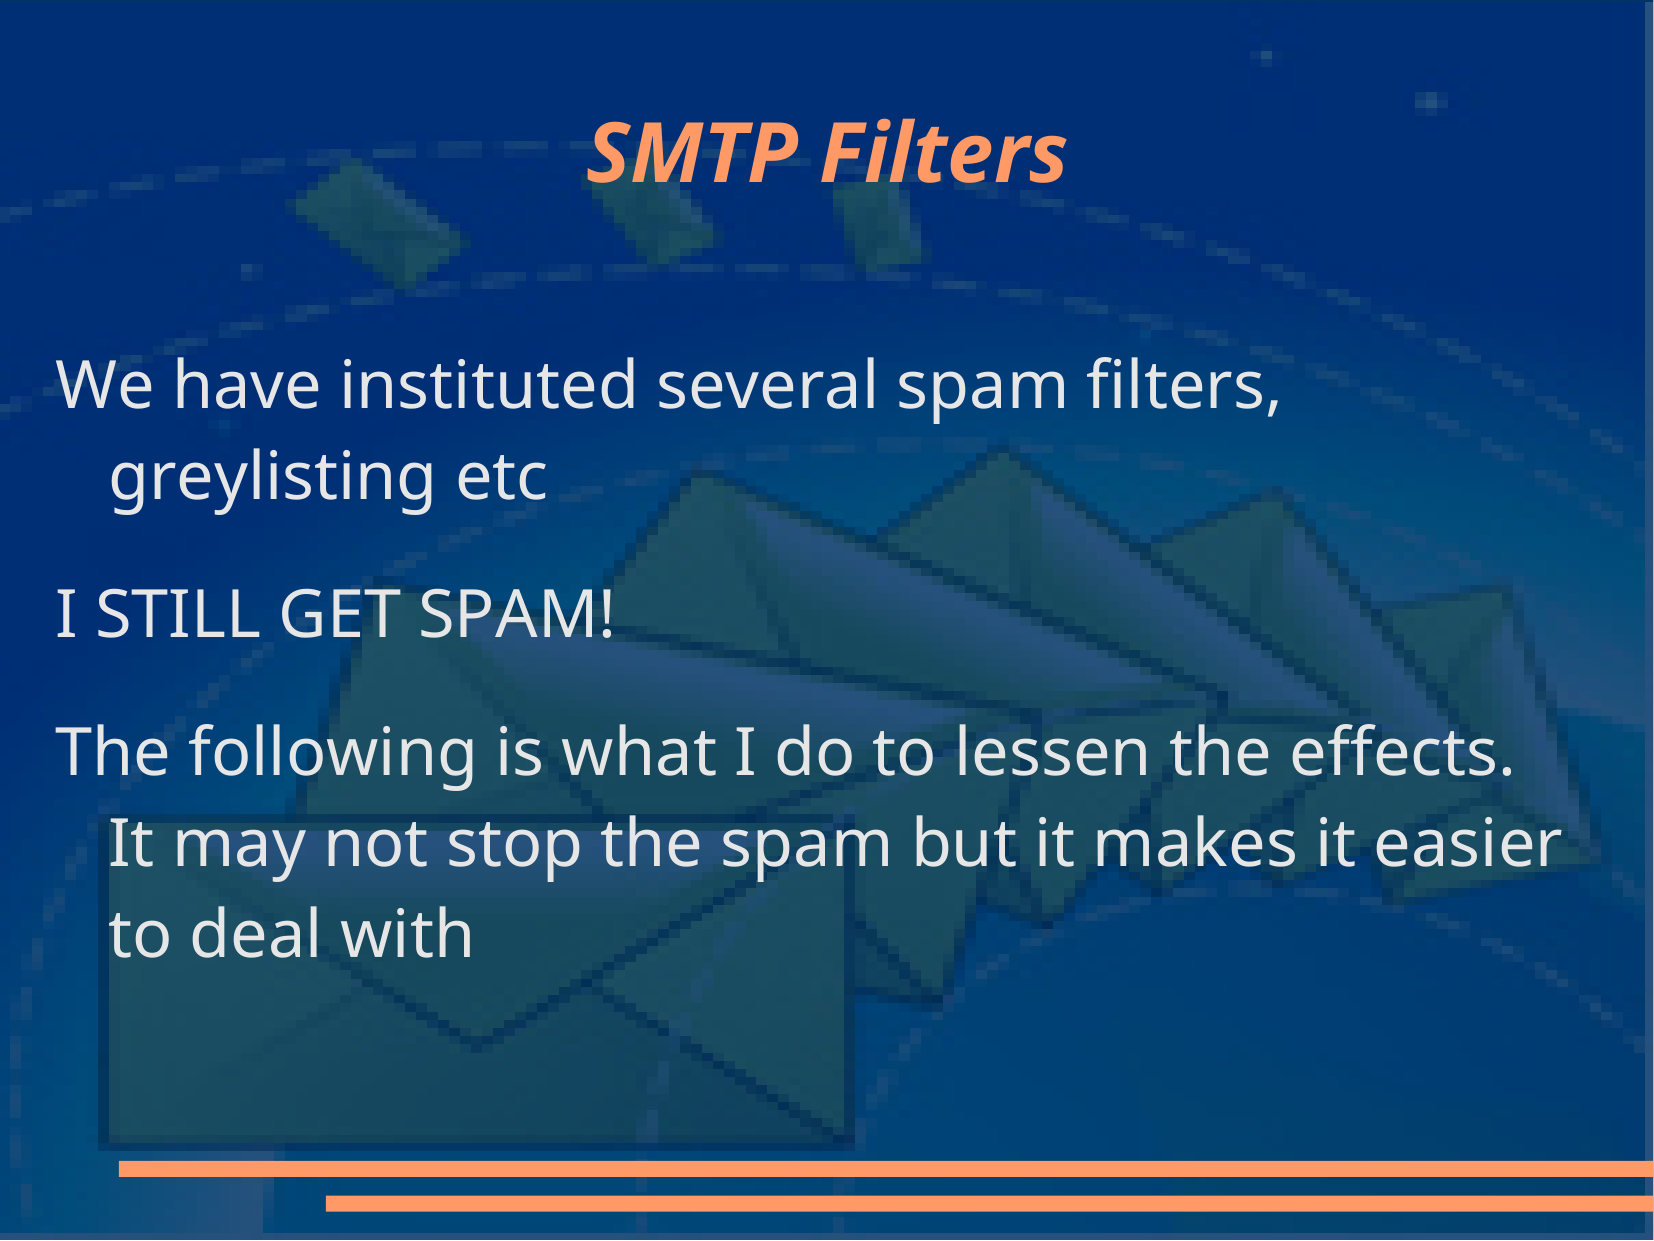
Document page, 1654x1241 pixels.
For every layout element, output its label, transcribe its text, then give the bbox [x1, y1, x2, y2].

title SMTP Filters [121, 46, 1534, 254]
list We have instituted several spam filters, greylisting etc I STILL GET SPAM! The following is what I do to lessen the effects. It may not stop the spam but it makes it easier to deal with [37, 337, 1568, 985]
